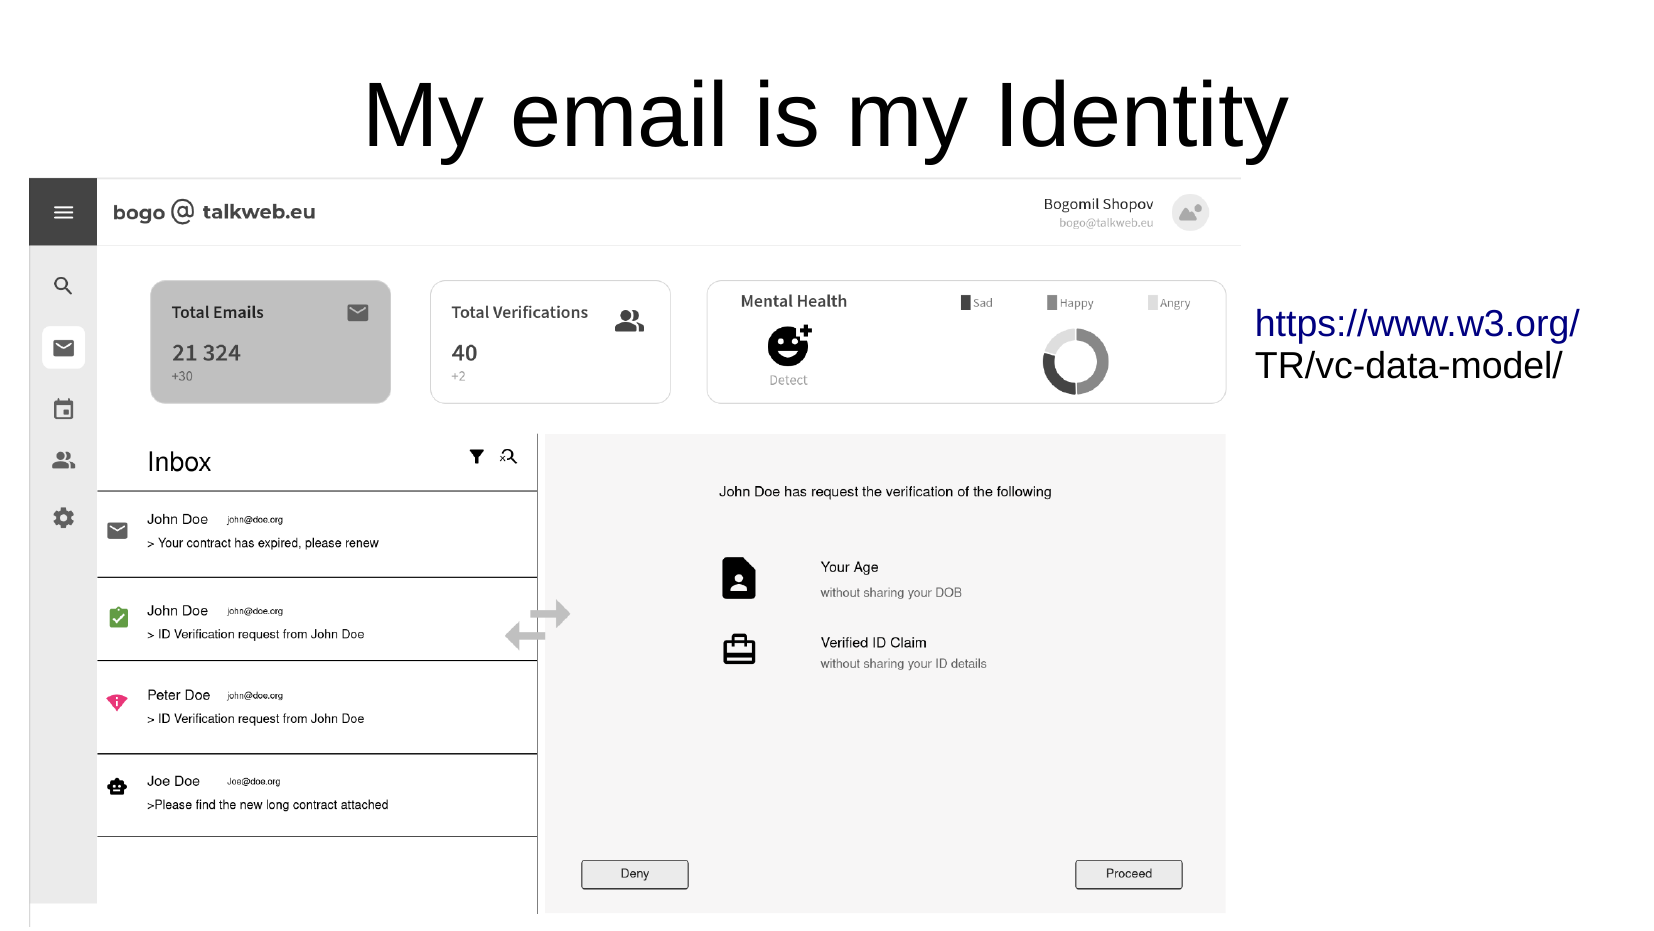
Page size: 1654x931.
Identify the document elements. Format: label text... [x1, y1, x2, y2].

text_box https://www.w3.org/ TR/vc-data-model/ [1240, 295, 1625, 395]
picture [29, 177, 1241, 927]
title My email is my Identity [82, 37, 1571, 193]
